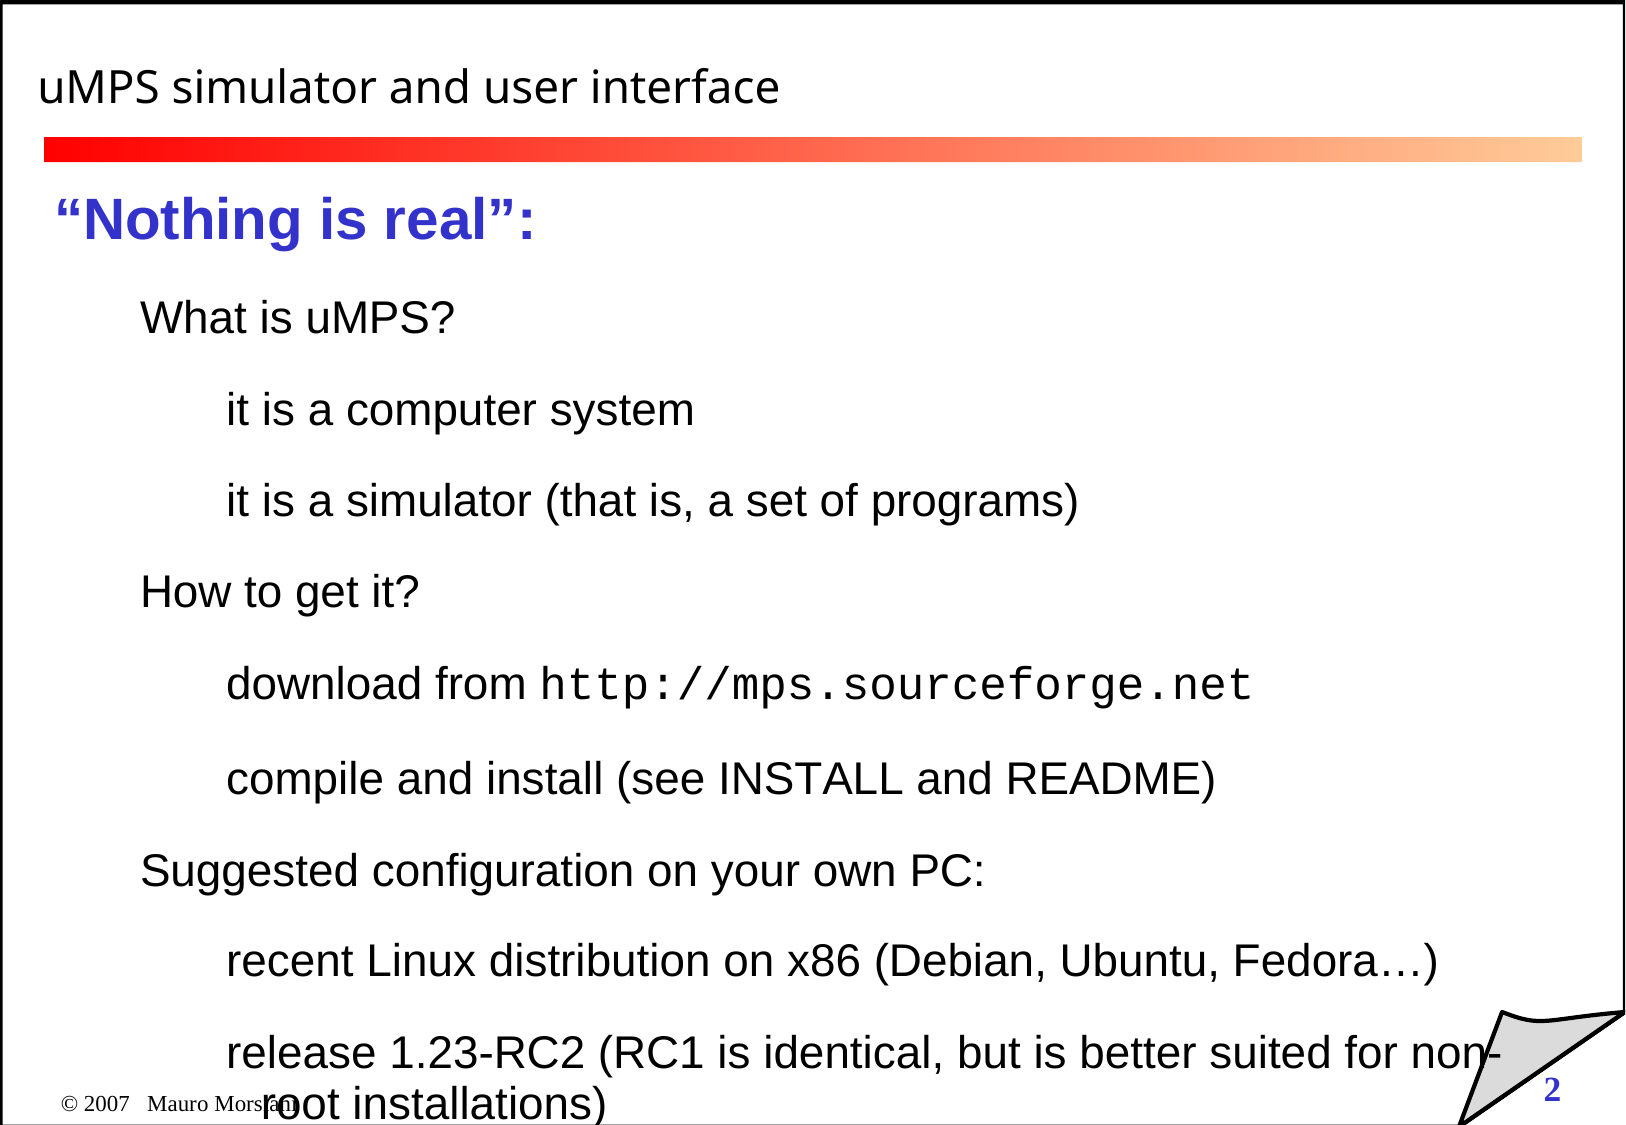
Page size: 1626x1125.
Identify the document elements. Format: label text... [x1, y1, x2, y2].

list “Nothing is real”: What is uMPS? it is a computer system it is a simulator (that is, a set of programs) How to get it? download from http://mps.sourceforge.net compile and install (see INSTALL and README) Suggested configuration on your own PC: recent Linux distribution on x86 (Debian, Ubuntu, Fedora…) release 1.23-RC2 (RC1 is identical, but is better suited for non-root installations) [54, 187, 1571, 1125]
title uMPS simulator and user interface [37, 44, 1588, 131]
